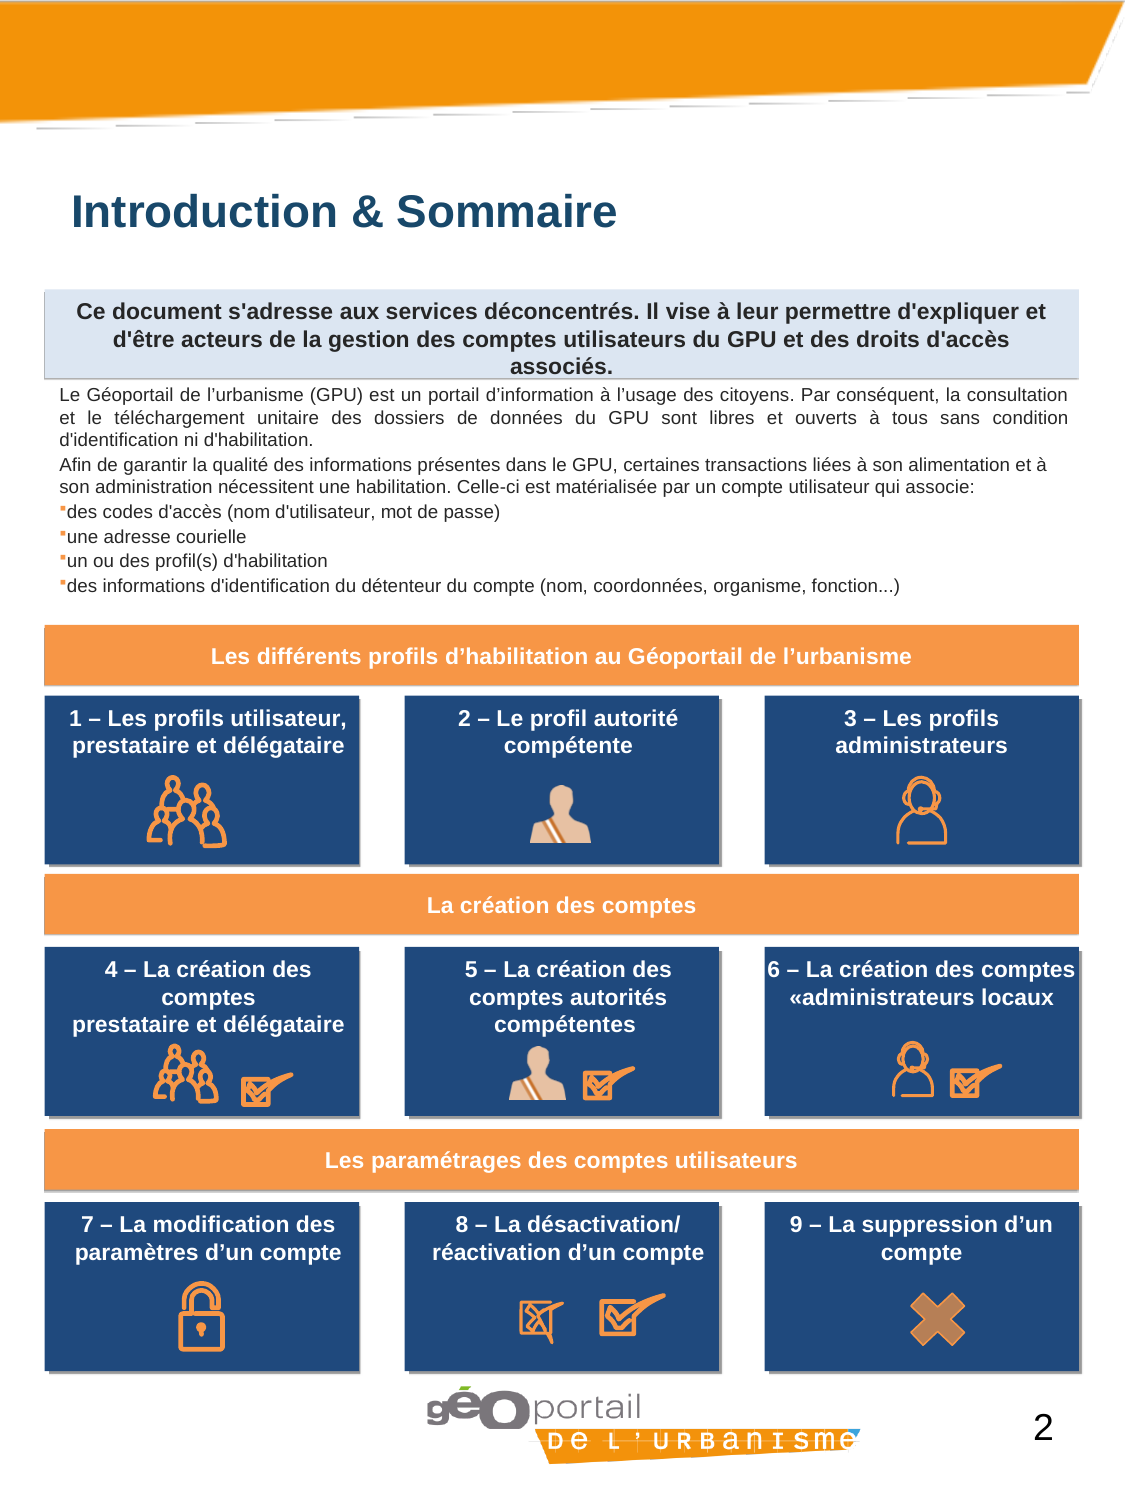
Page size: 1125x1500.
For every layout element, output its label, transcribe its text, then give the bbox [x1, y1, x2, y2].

text_box 2 – Le profil autorité compétente [404, 695, 719, 865]
text_box Le Géoportail de l’urbanisme (GPU) est un portail d’information à l’usage des citoyens. Par conséquent, la consultation et le téléchargement unitaire des dossiers de données du GPU sont libres et ouverts à tous sans condition d'identification ni d'habilitation. Afin de garantir la qualité des informations présentes dans le GPU, certaines transactions liées à son alimentation et à son administration nécessitent une habilitation. Celle-ci est matérialisée par un compte utilisateur qui associe: des codes d'accès (nom d'utilisateur, mot de passe) une adresse courielle un ou des profil(s) d'habilitation des informations d'identification du détenteur du compte (nom, coordonnées, organisme, fonction...) [44, 375, 1083, 604]
text_box 4 – La création des comptes prestataire et délégataire [44, 946, 360, 1116]
text_box Les différents profils d’habilitation au Géoportail de l’urbanisme [44, 624, 1079, 686]
text_box 6 – La création des comptes «administrateurs locaux [764, 946, 1079, 1116]
text_box 9 – La suppression d’un compte [764, 1202, 1079, 1372]
text_box Les paramétrages des comptes utilisateurs [44, 1129, 1079, 1190]
text_box <numéro> [937, 1389, 1069, 1462]
title Introduction & Sommaire [56, 129, 1088, 288]
picture [391, 1245, 892, 1500]
text_box 8 – La désactivation/ réactivation d’un compte [404, 1202, 719, 1372]
text_box La création des comptes [44, 873, 1079, 935]
text_box 1 – Les profils utilisateur, prestataire et délégataire [44, 695, 360, 865]
text_box [910, 1293, 965, 1346]
text_box 7 – La modification des paramètres d’un compte [44, 1202, 360, 1372]
picture [509, 1046, 566, 1101]
picture [530, 785, 591, 843]
text_box Ce document s'adresse aux services déconcentrés. Il vise à leur permettre d'expliquer et d'être acteurs de la gestion des comptes utilisateurs du GPU et des droits d'accès associés. [44, 289, 1079, 378]
text_box 5 – La création des comptes autorités compétentes [404, 946, 719, 1116]
text_box 3 – Les profils administrateurs [764, 695, 1079, 865]
